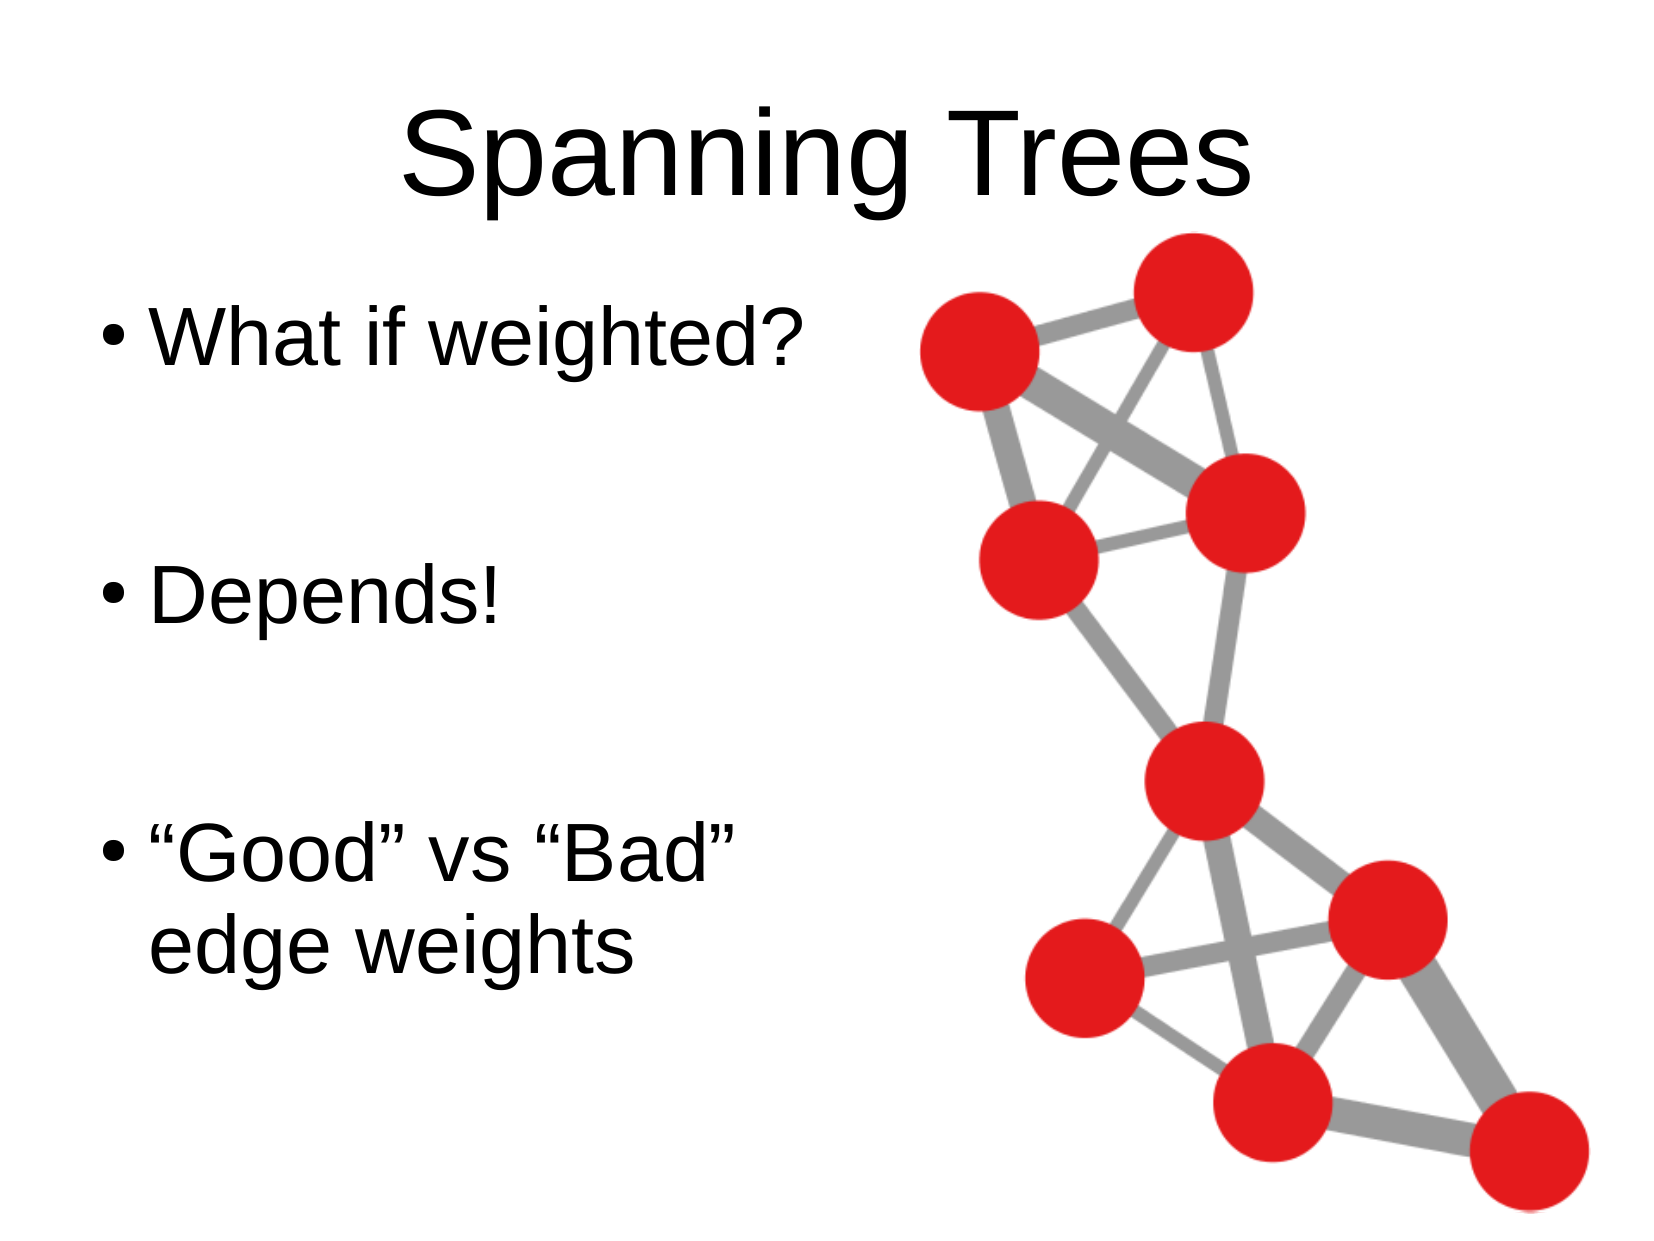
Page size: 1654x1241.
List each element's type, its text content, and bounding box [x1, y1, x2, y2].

title Spanning Trees [82, 49, 1571, 257]
picture [919, 231, 1591, 1215]
list What if weighted? Depends! “Good” vs “Bad” edge weights [82, 290, 809, 1010]
